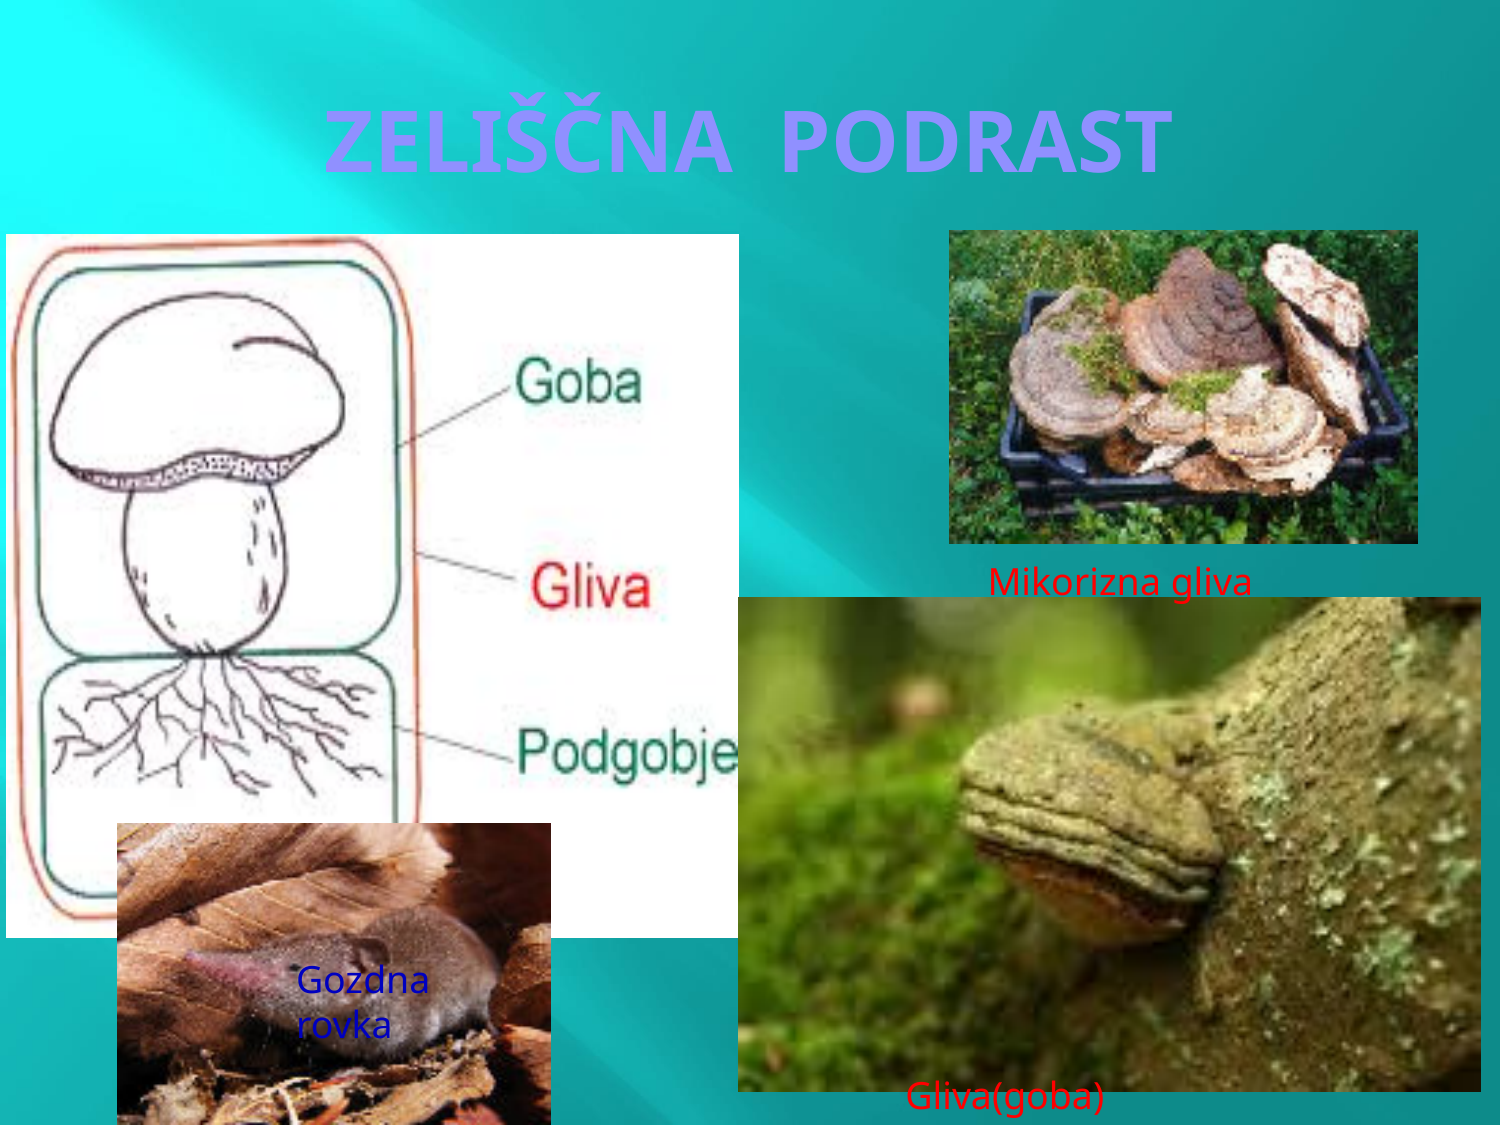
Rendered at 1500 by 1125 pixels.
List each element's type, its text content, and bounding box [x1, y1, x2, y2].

picture [0, 0, 1500, 1125]
title ZELIŠČNA PODRAST [75, 45, 1425, 233]
text_box Mikorizna gliva [972, 550, 1477, 611]
text_box Gozdna rovka [281, 949, 516, 1054]
text_box Gliva(goba) [890, 1064, 1184, 1125]
list [46, 269, 1397, 1042]
